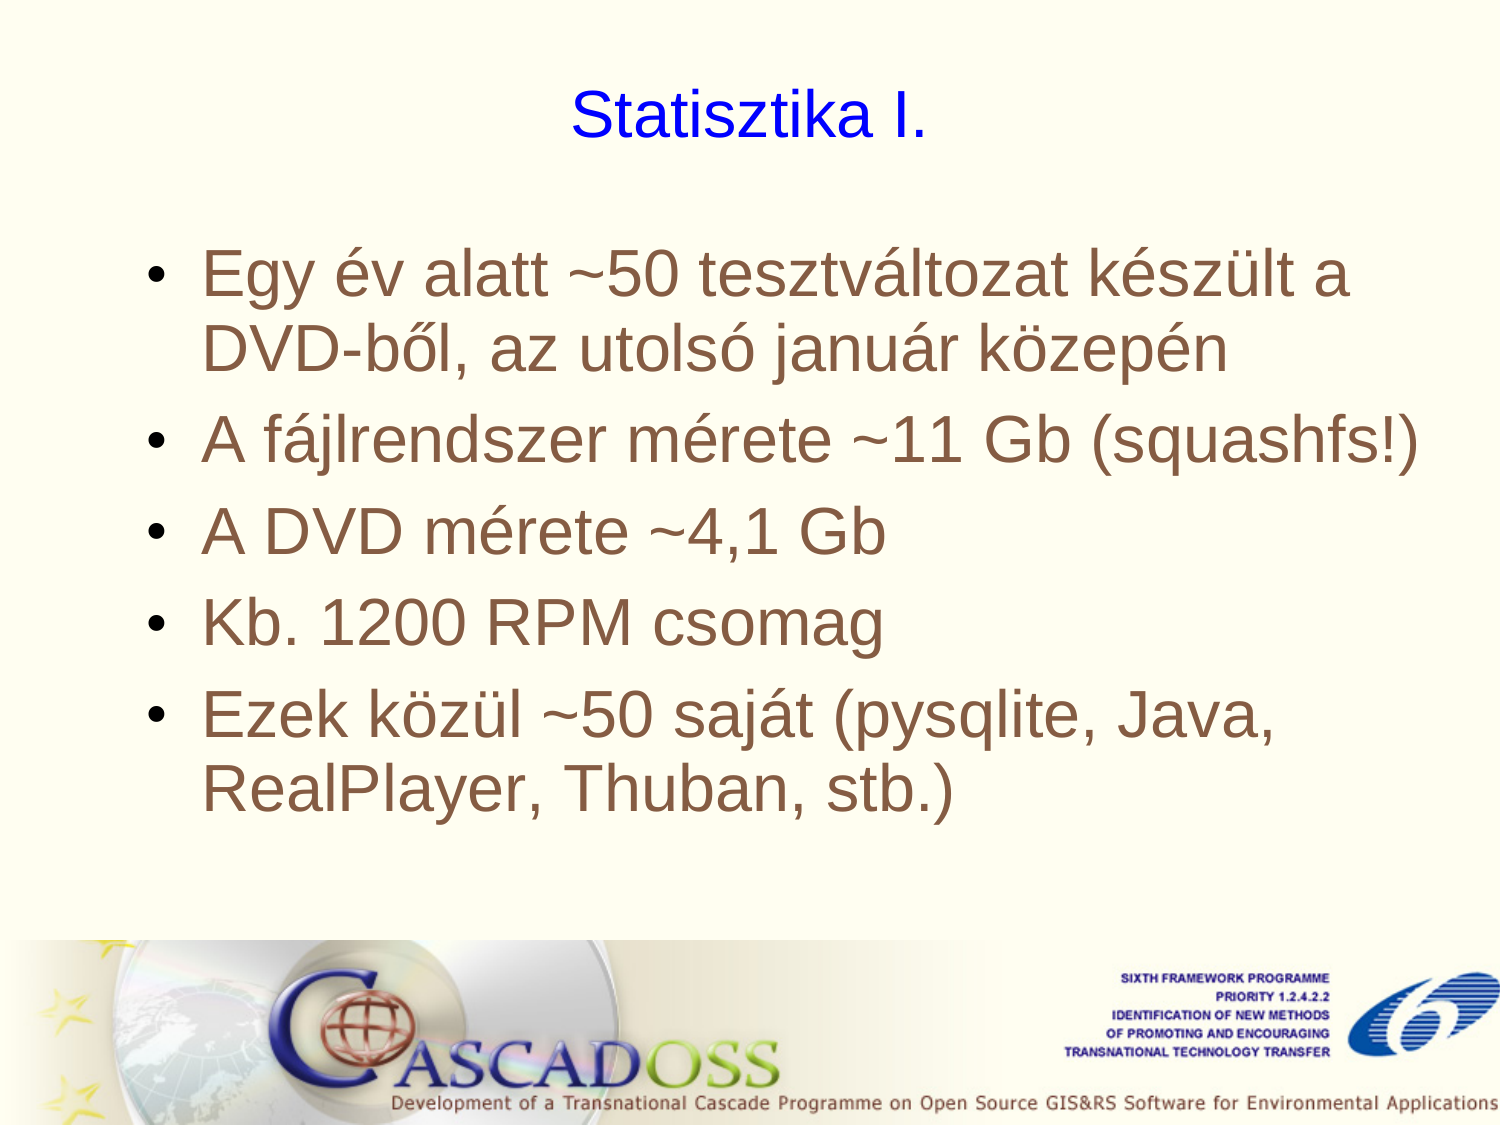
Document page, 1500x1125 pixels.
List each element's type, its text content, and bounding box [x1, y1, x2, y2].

list Egy év alatt ~50 tesztváltozat készült a DVD-ből, az utolsó január közepén A fájlrendszer mérete ~11 Gb (squashfs!) A DVD mérete ~4,1 Gb Kb. 1200 RPM csomag Ezek közül ~50 saját (pysqlite, Java, RealPlayer, Thuban, stb.) [88, 236, 1439, 876]
picture [0, 940, 1500, 1125]
title Statisztika I. [75, 28, 1425, 201]
